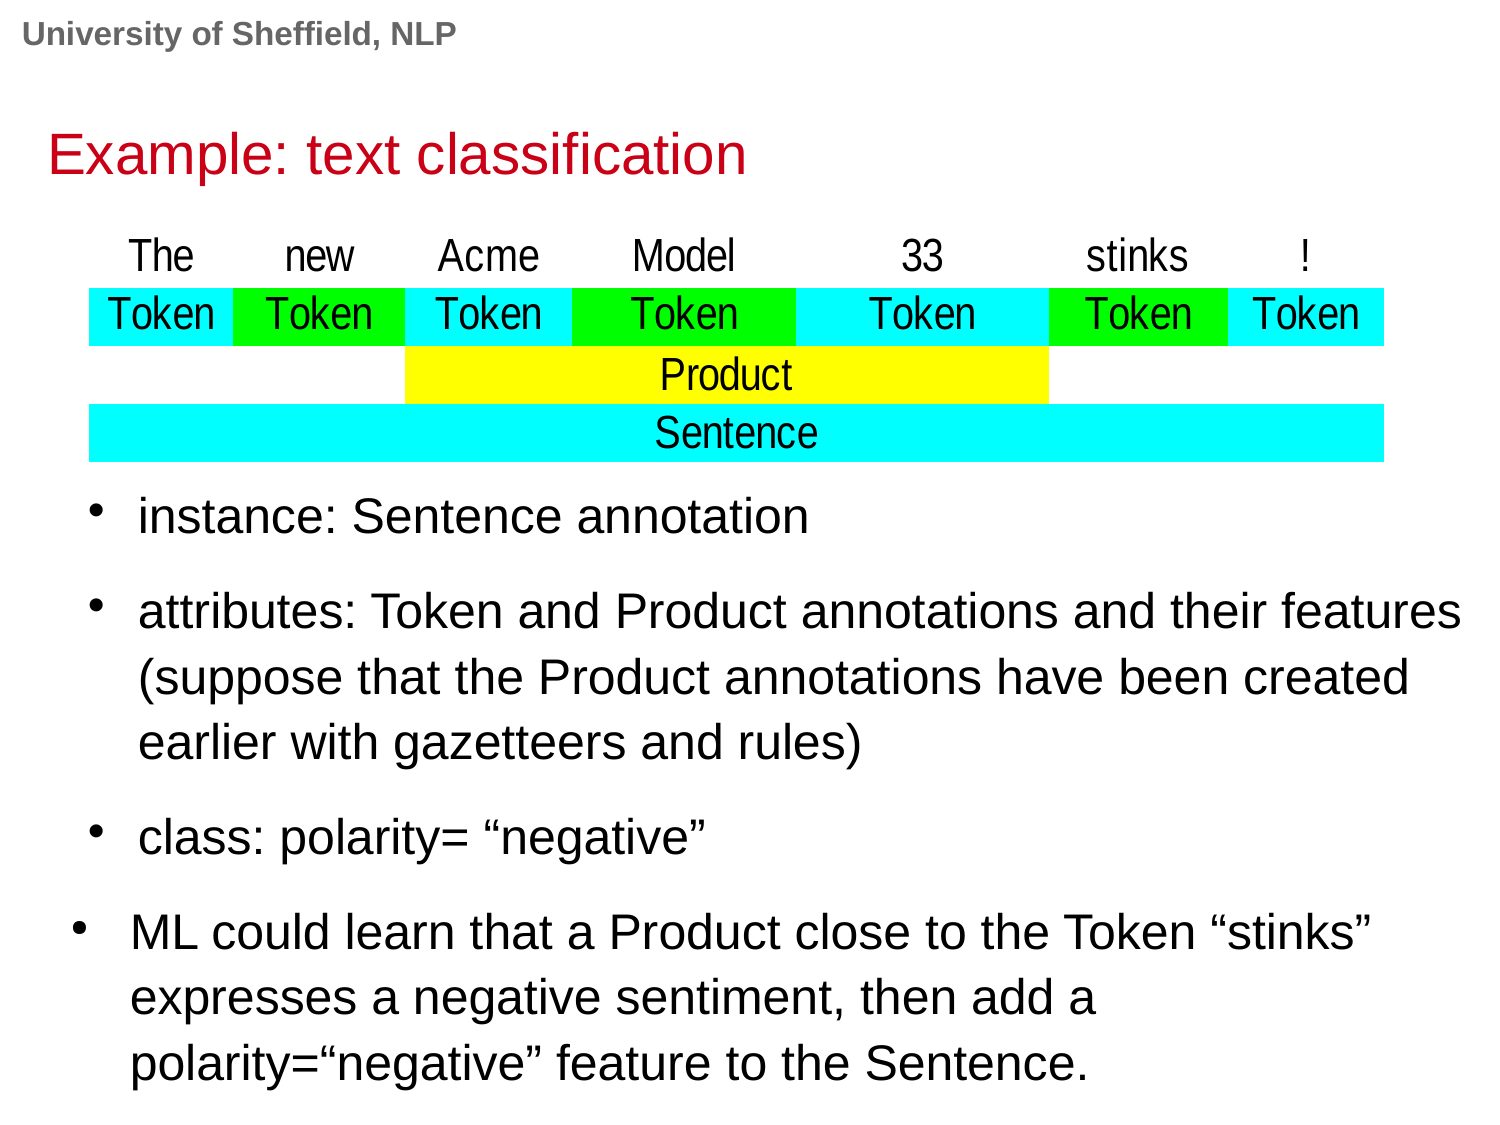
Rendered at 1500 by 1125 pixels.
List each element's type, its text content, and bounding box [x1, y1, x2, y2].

title Example: text classification [47, 49, 1500, 257]
chart [88, 230, 1388, 467]
list instance: Sentence annotation attributes: Token and Product annotations and their features (suppose that the Product annotations have been created earlier with gazetteers and rules) class: polarity= “negative” ML could learn that a Product close to the Token “stinks” expresses a negative sentiment, then add a polarity=“negative” feature to the Sentence. [70, 478, 1465, 1069]
